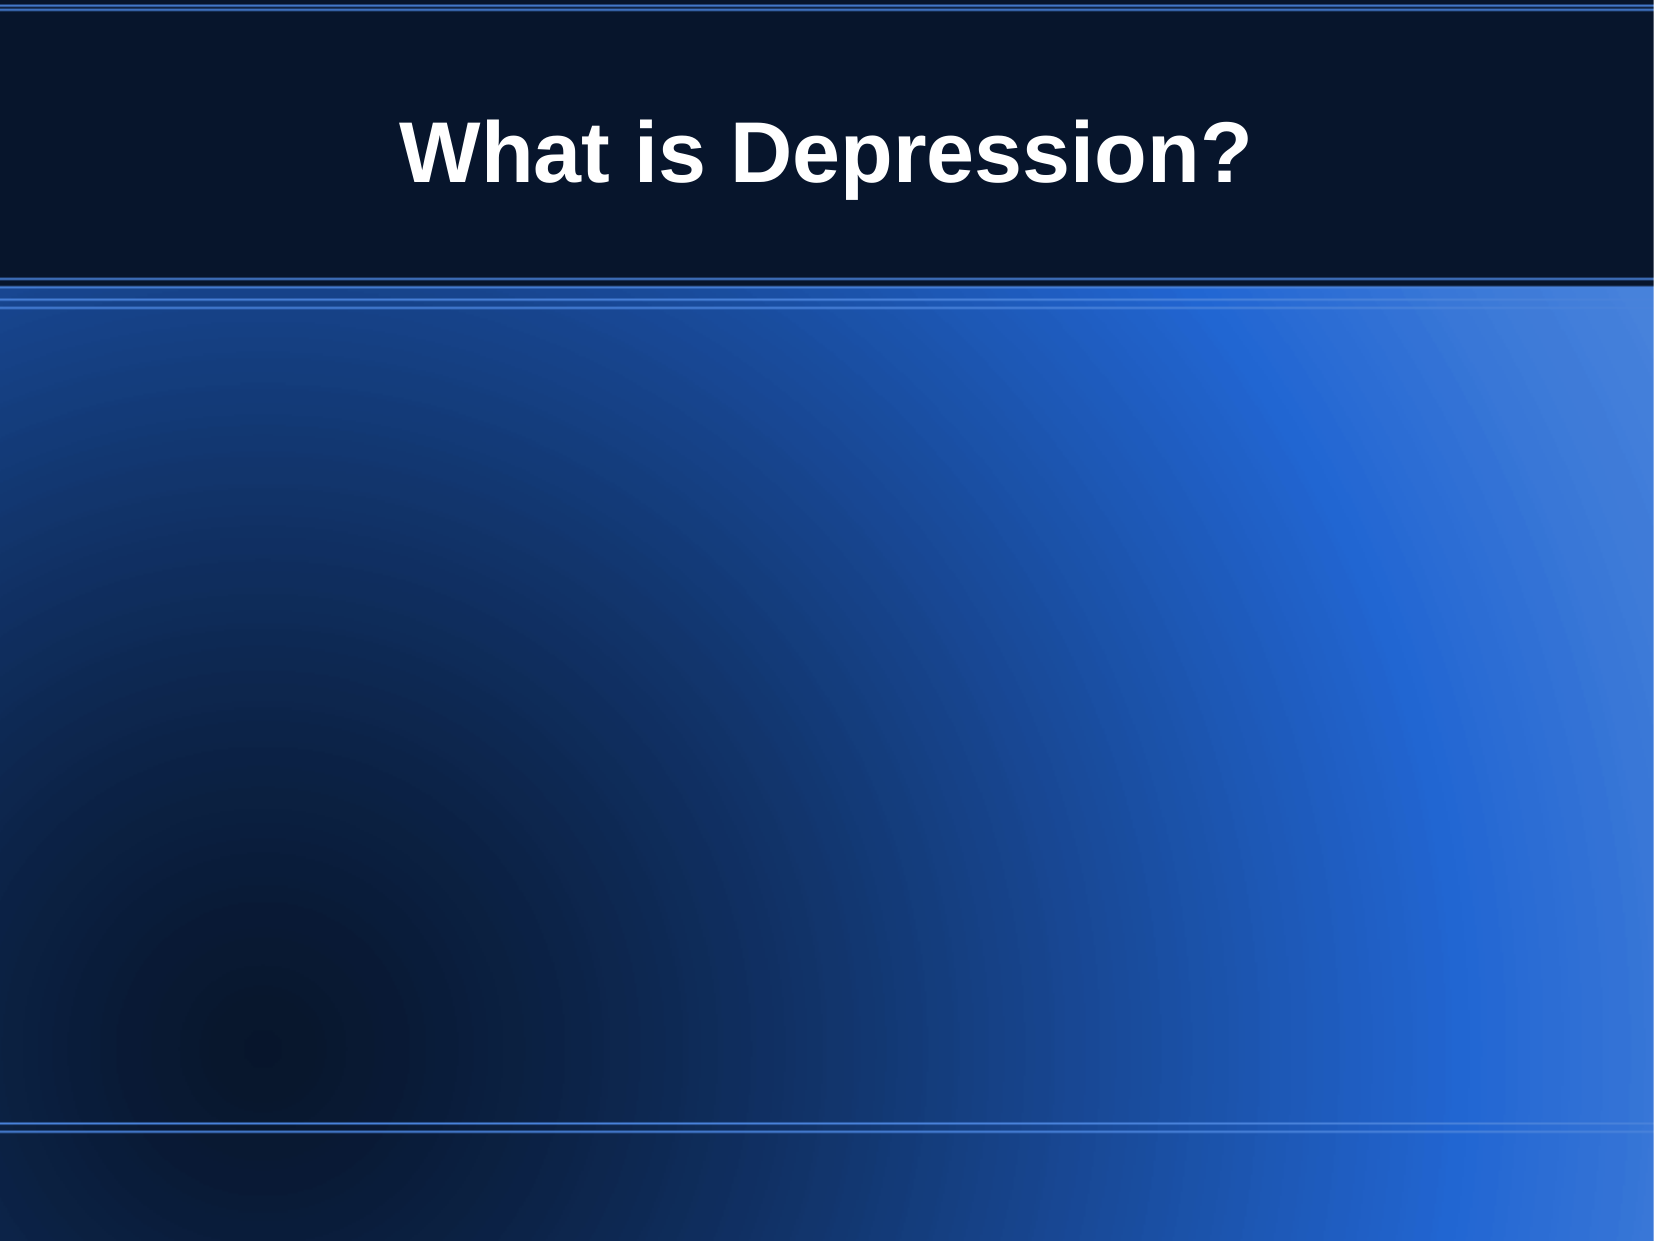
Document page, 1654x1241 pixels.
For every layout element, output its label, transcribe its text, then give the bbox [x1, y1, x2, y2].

picture [0, 0, 1654, 1241]
title What is Depression? [82, 49, 1571, 257]
